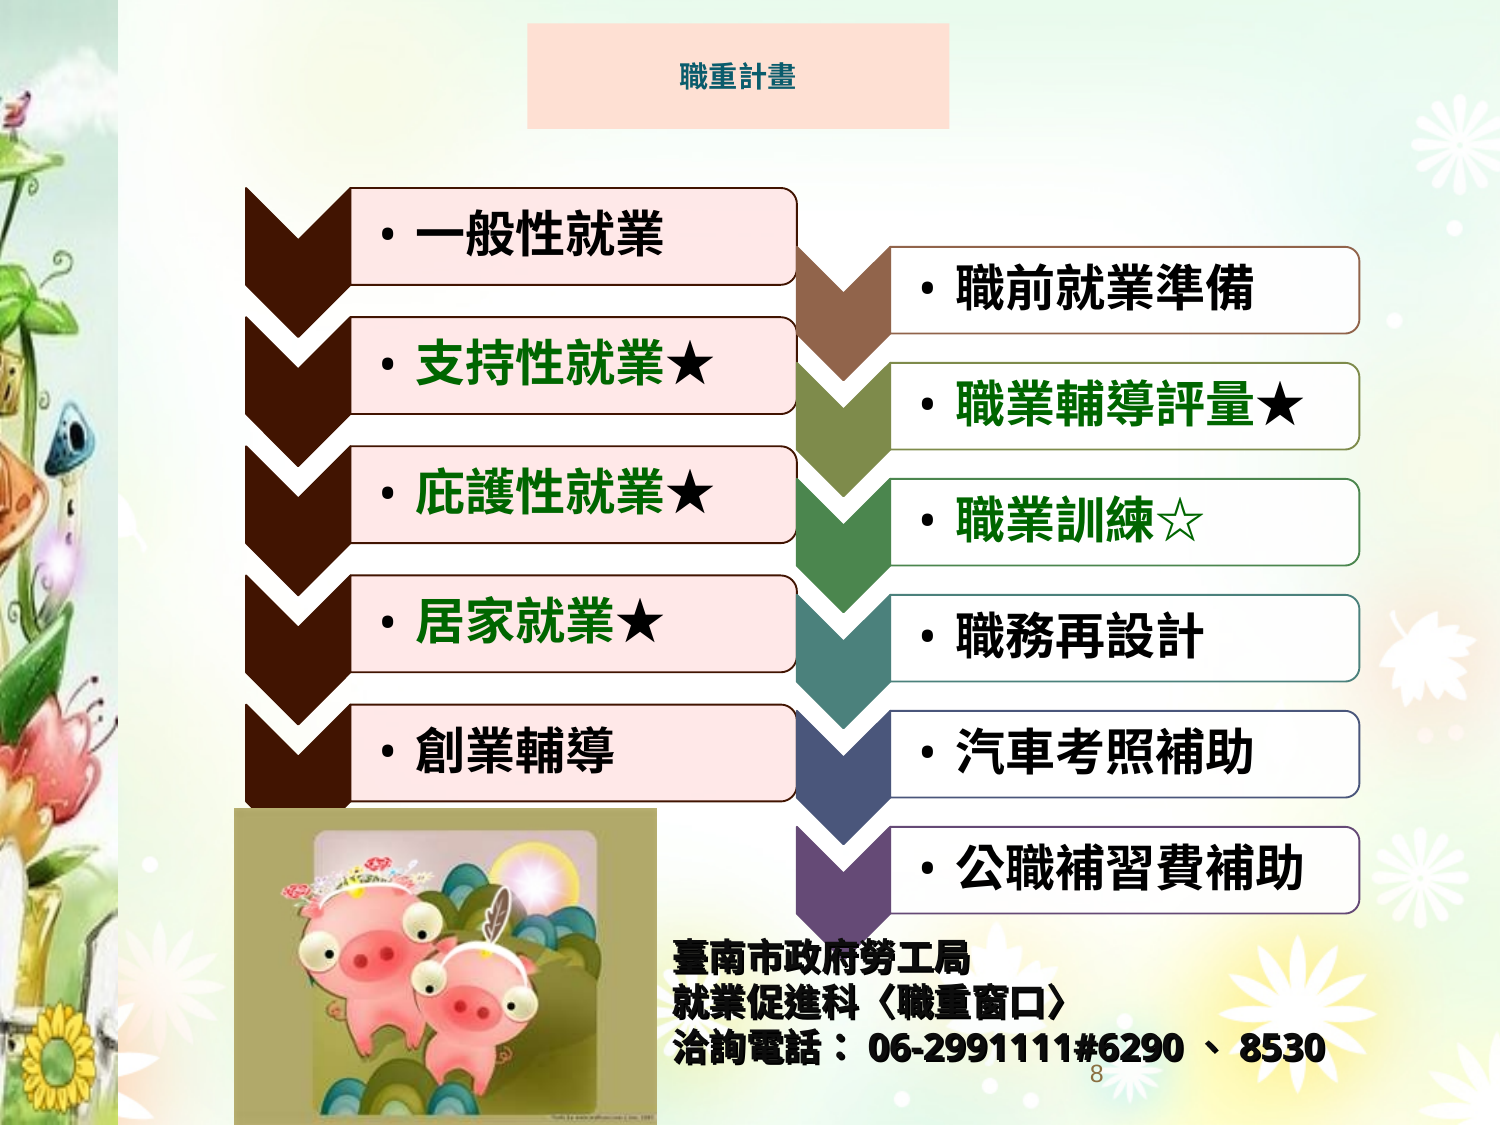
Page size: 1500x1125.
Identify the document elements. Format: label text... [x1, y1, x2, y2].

text_box 一般性就業 [350, 187, 797, 285]
text_box [246, 575, 350, 725]
picture [0, 0, 118, 1125]
text_box [246, 188, 351, 338]
text_box 居家就業★ [350, 575, 797, 673]
text_box [796, 710, 890, 845]
text_box 職業輔導評量★ [890, 362, 1360, 450]
picture [234, 808, 657, 1125]
text_box [796, 478, 890, 613]
text_box 職業訓練☆ [890, 478, 1360, 566]
text_box [1074, 1042, 1426, 1103]
text_box [796, 594, 890, 729]
text_box [796, 246, 890, 381]
text_box 臺南市政府勞工局 就業促進科〈職重窗口〉 洽詢電話：06-2991111#6290、8530 [656, 925, 1372, 1078]
title 職重計畫 [527, 23, 950, 129]
text_box 庇護性就業★ [350, 446, 797, 544]
text_box 創業輔導 [350, 704, 796, 802]
text_box 職前就業準備 [890, 246, 1360, 334]
text_box 職務再設計 [890, 594, 1360, 682]
text_box [246, 317, 350, 467]
text_box 公職補習費補助 [890, 826, 1360, 914]
text_box 支持性就業★ [350, 317, 797, 415]
text_box [246, 446, 350, 596]
text_box 汽車考照補助 [890, 710, 1360, 798]
text_box [796, 826, 890, 925]
text_box [246, 704, 350, 808]
text_box [796, 362, 890, 497]
